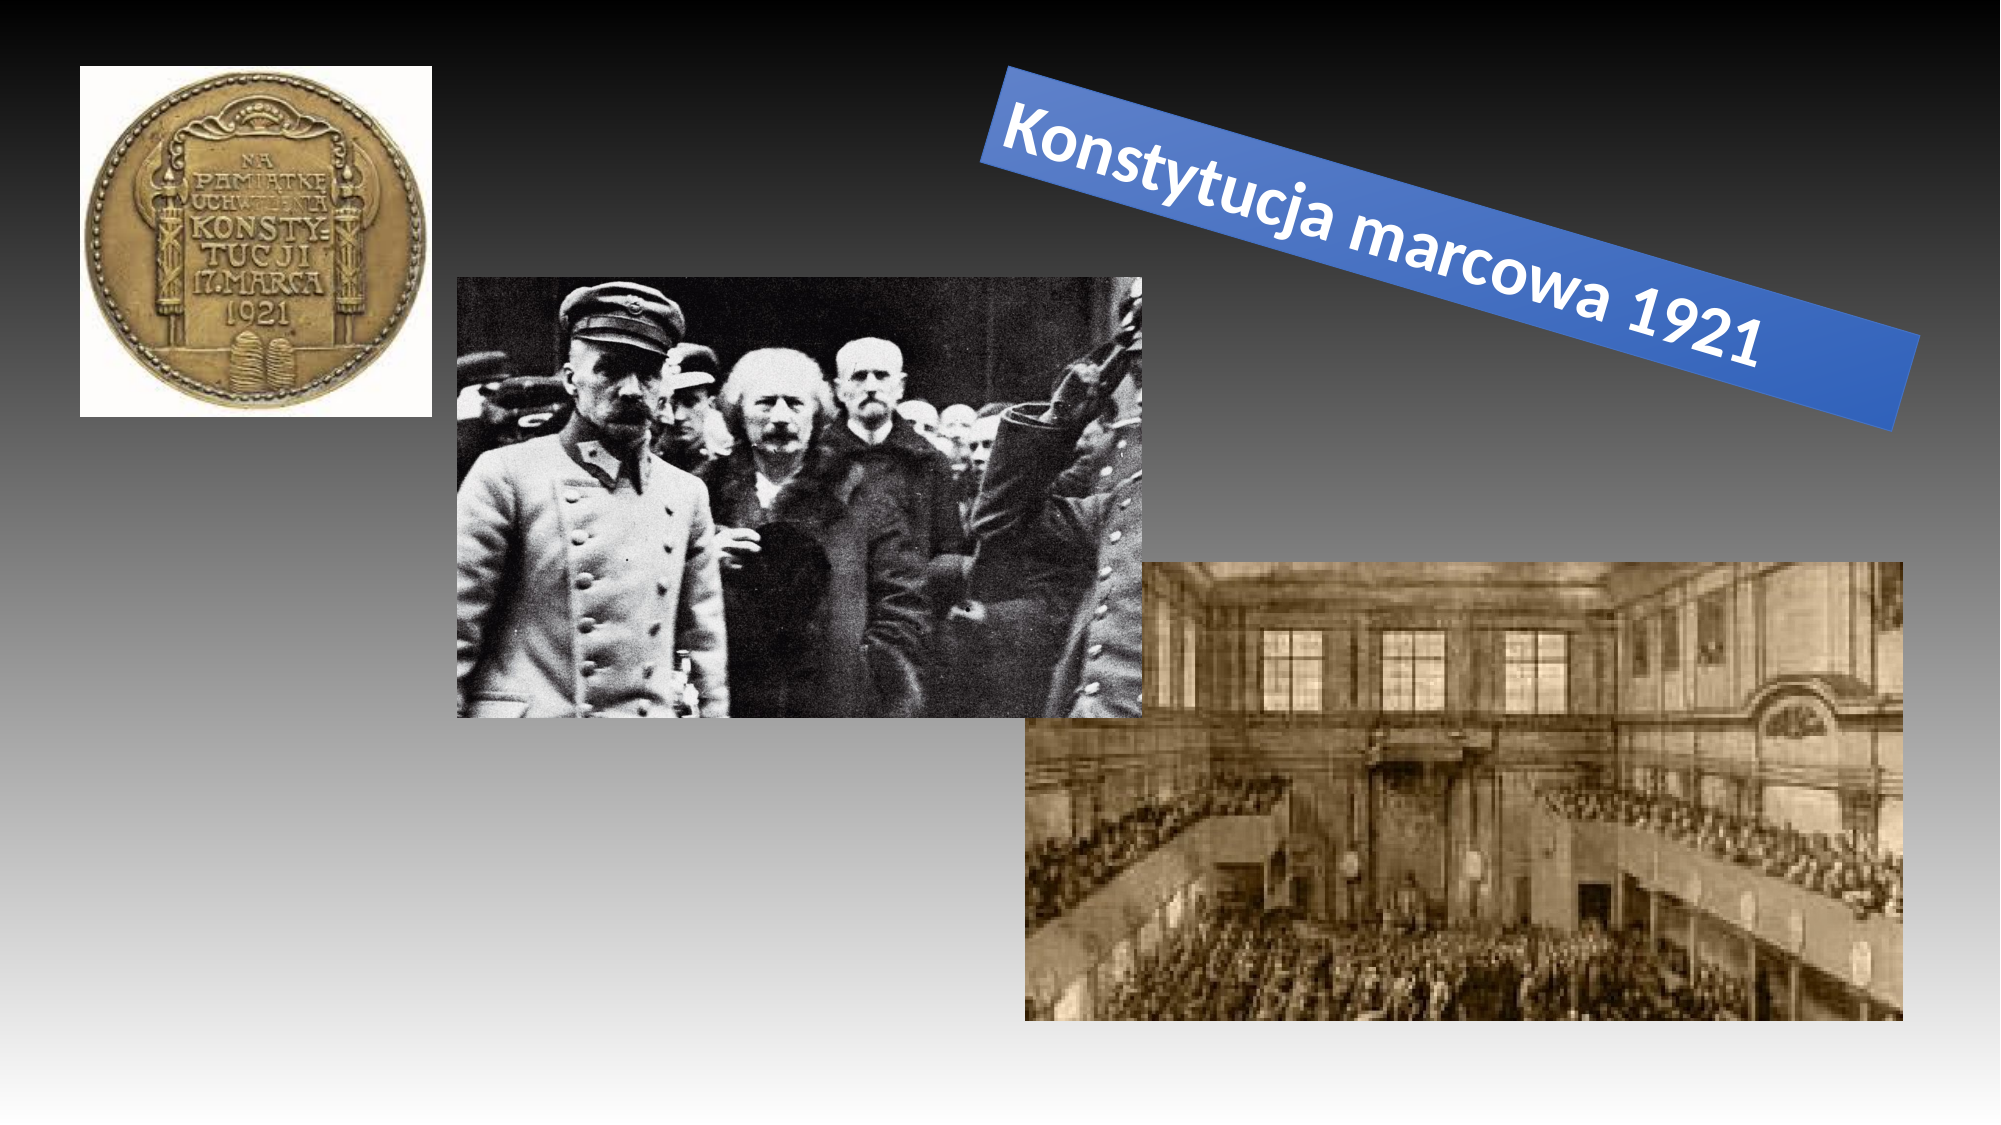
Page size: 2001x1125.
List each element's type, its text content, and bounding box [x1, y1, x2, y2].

text_box Konstytucja marcowa 1921 [980, 66, 1920, 432]
picture [80, 66, 432, 417]
picture [457, 277, 1903, 1021]
